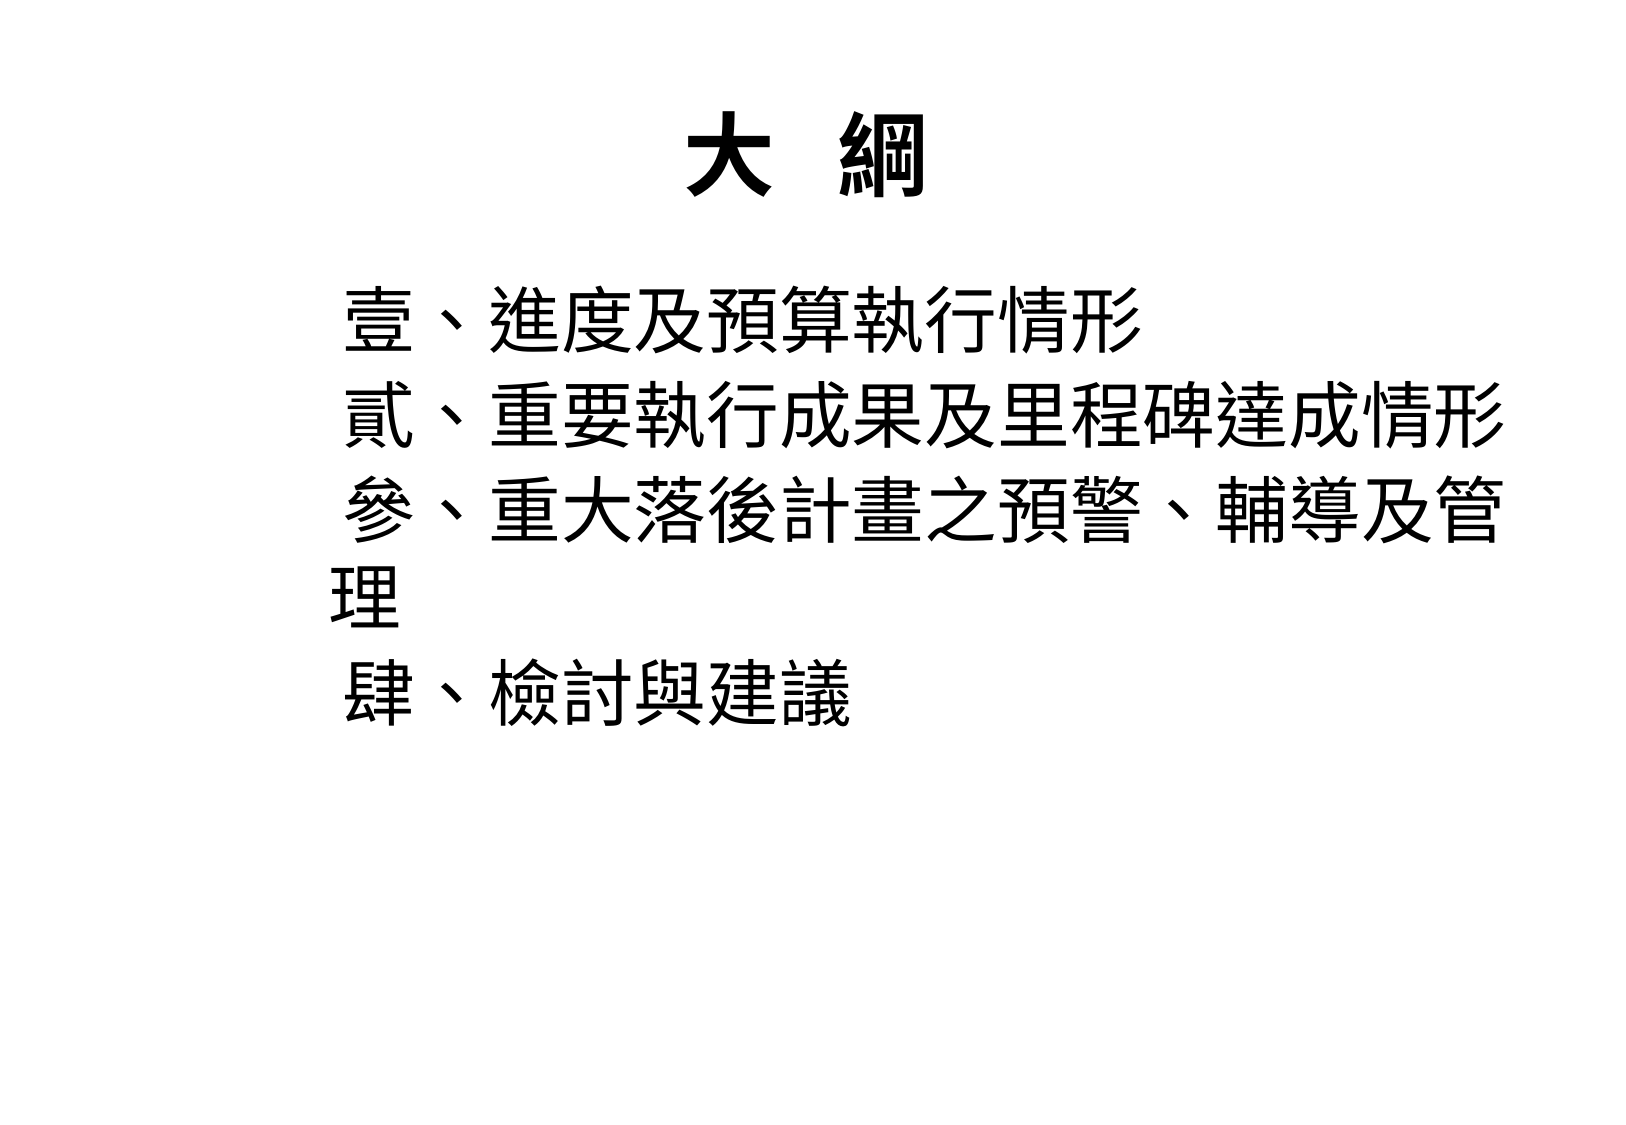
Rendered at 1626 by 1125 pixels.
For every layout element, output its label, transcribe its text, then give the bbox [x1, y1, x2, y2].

title 大 綱 [328, 85, 1285, 220]
list 壹、進度及預算執行情形 貳、重要執行成果及里程碑達成情形 參、重大落後計畫之預警、輔導及管理 肆、檢討與建議 [56, 267, 1557, 823]
